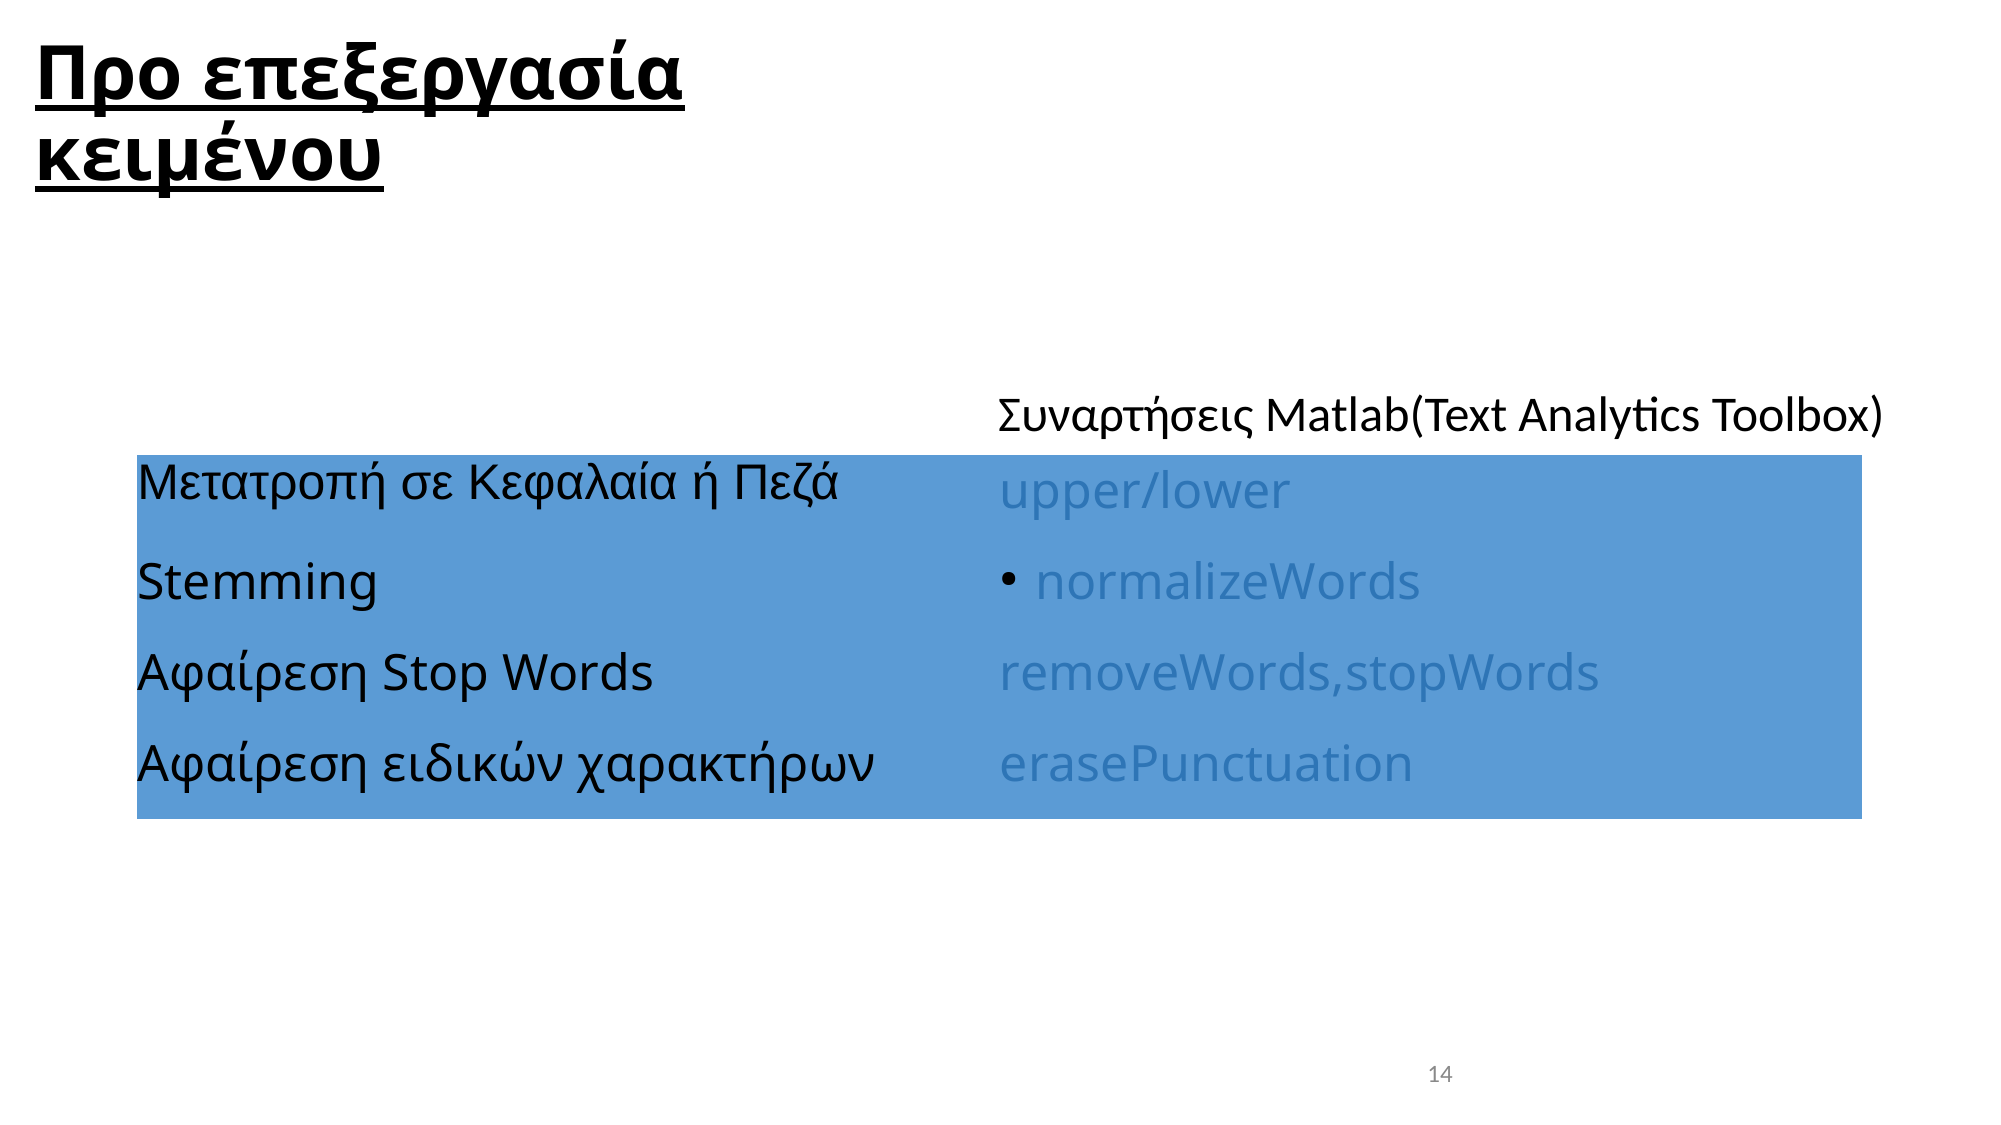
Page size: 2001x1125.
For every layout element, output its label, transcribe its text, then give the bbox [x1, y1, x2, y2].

table_header upper/lower [1000, 496, 1862, 546]
text_box Συναρτήσεις Matlab(Text Analytics Toolbox) [983, 373, 1911, 496]
table_cell Αφαίρεση ειδικών χαρακτήρων [137, 728, 1000, 819]
table_cell removeWords,stopWords [1000, 637, 1862, 728]
table_cell Stemming [137, 546, 1000, 637]
table_cell normalizeWords [1000, 546, 1862, 637]
text_box [1412, 1042, 1863, 1103]
table_cell erasePunctuation [1000, 728, 1862, 819]
title Προ επεξεργασία κειμένου [19, 7, 1060, 225]
table_cell Αφαίρεση Stop Words [137, 637, 1000, 728]
table_header Μετατροπή σε Κεφαλαία ή Πεζά [137, 455, 1000, 546]
